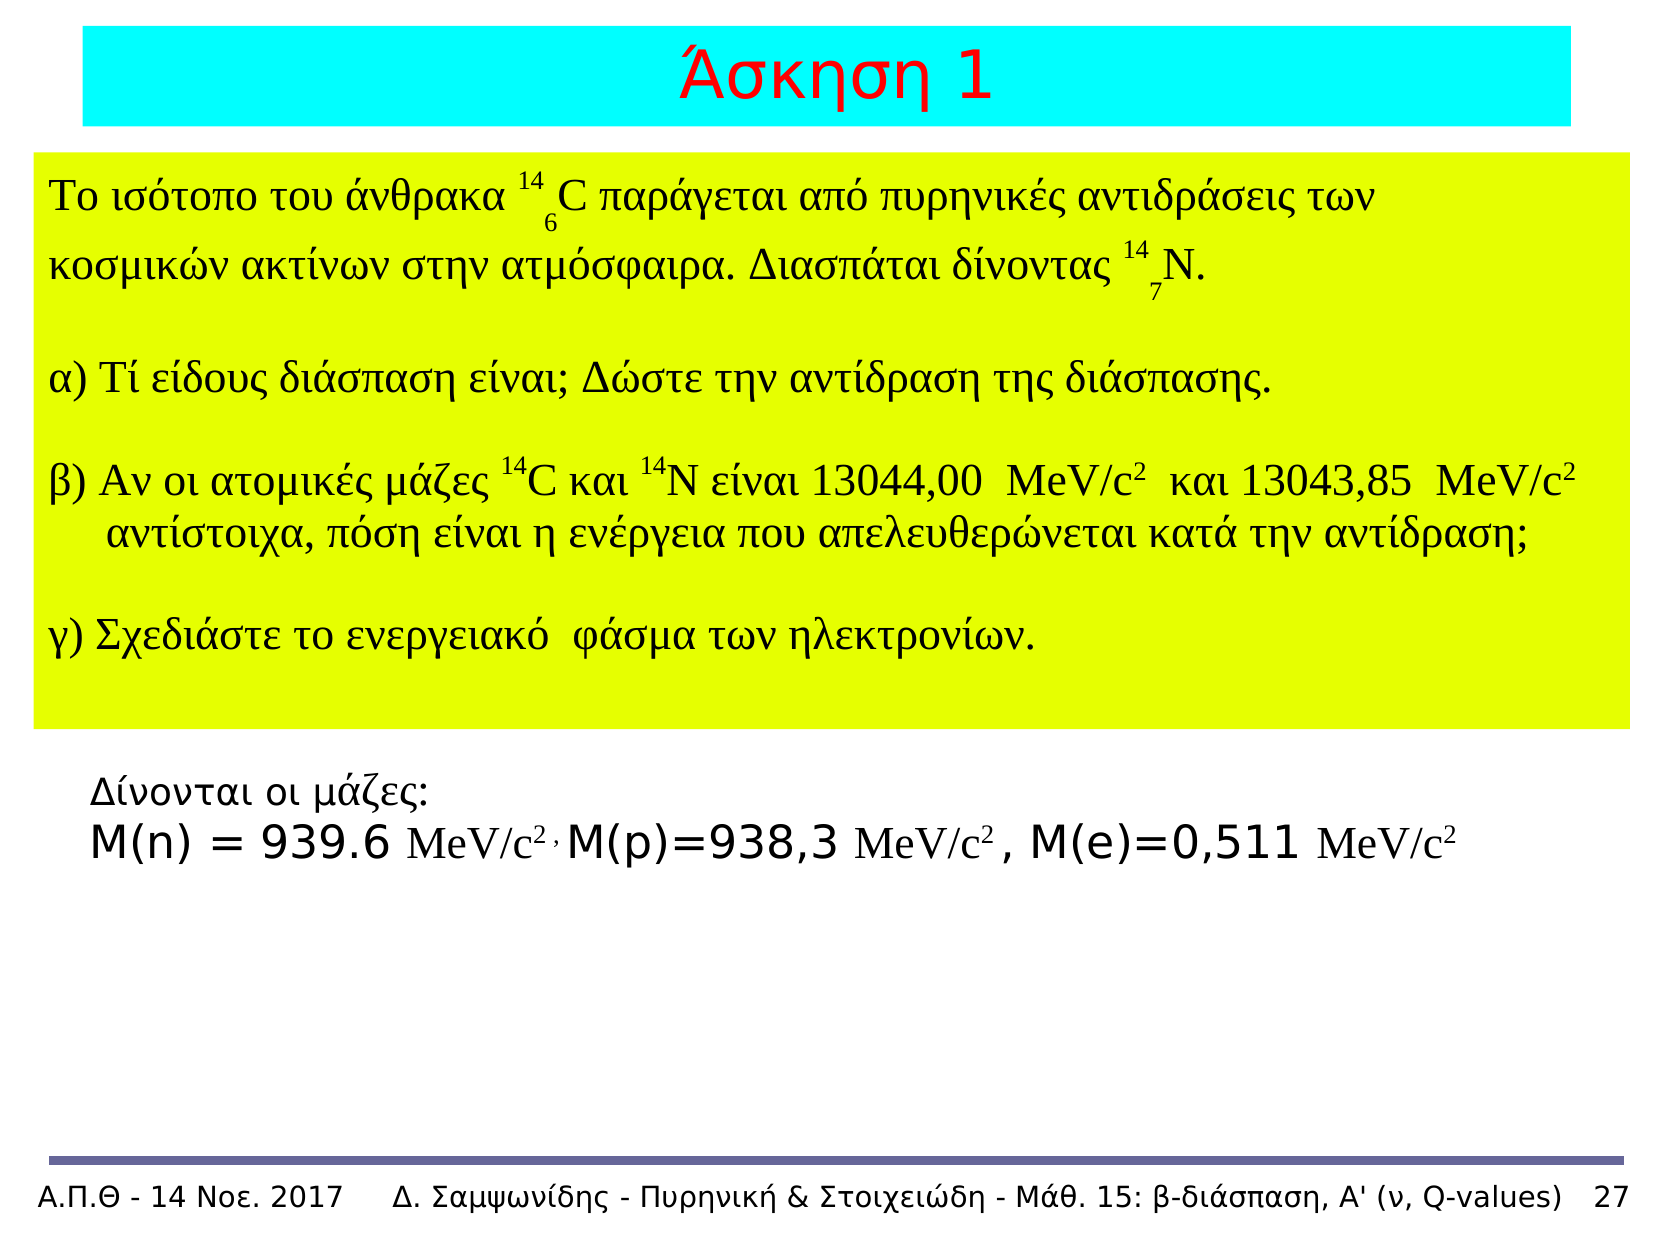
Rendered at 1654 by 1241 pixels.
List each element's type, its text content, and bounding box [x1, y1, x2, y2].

text_box Το ισότοπο του άνθρακα 146C παράγεται από πυρηνικές αντιδράσεις των κοσμικών ακτίνων στην ατμόσφαιρα. Διασπάται δίνοντας 147N. α) Τί είδους διάσπαση είναι; Δώστε την αντίδραση της διάσπασης. β) Αν οι ατομικές μάζες 14C και 14Ν είναι 13044,00 MeV/c2 και 13043,85 MeV/c2 αντίστοιχα, πόση είναι η ενέργεια που απελευθερώνεται κατά την αντίδραση; γ) Σχεδιάστε το ενεργειακό φάσμα των ηλεκτρονίων. [33, 152, 1630, 730]
title Άσκηση 1 [82, 25, 1571, 127]
text_box Δίνονται οι μάζες: M(n) = 939.6 MeV/c2 , M(p)=938,3 MeV/c2 , M(e)=0,511 MeV/c2 [75, 753, 1576, 917]
